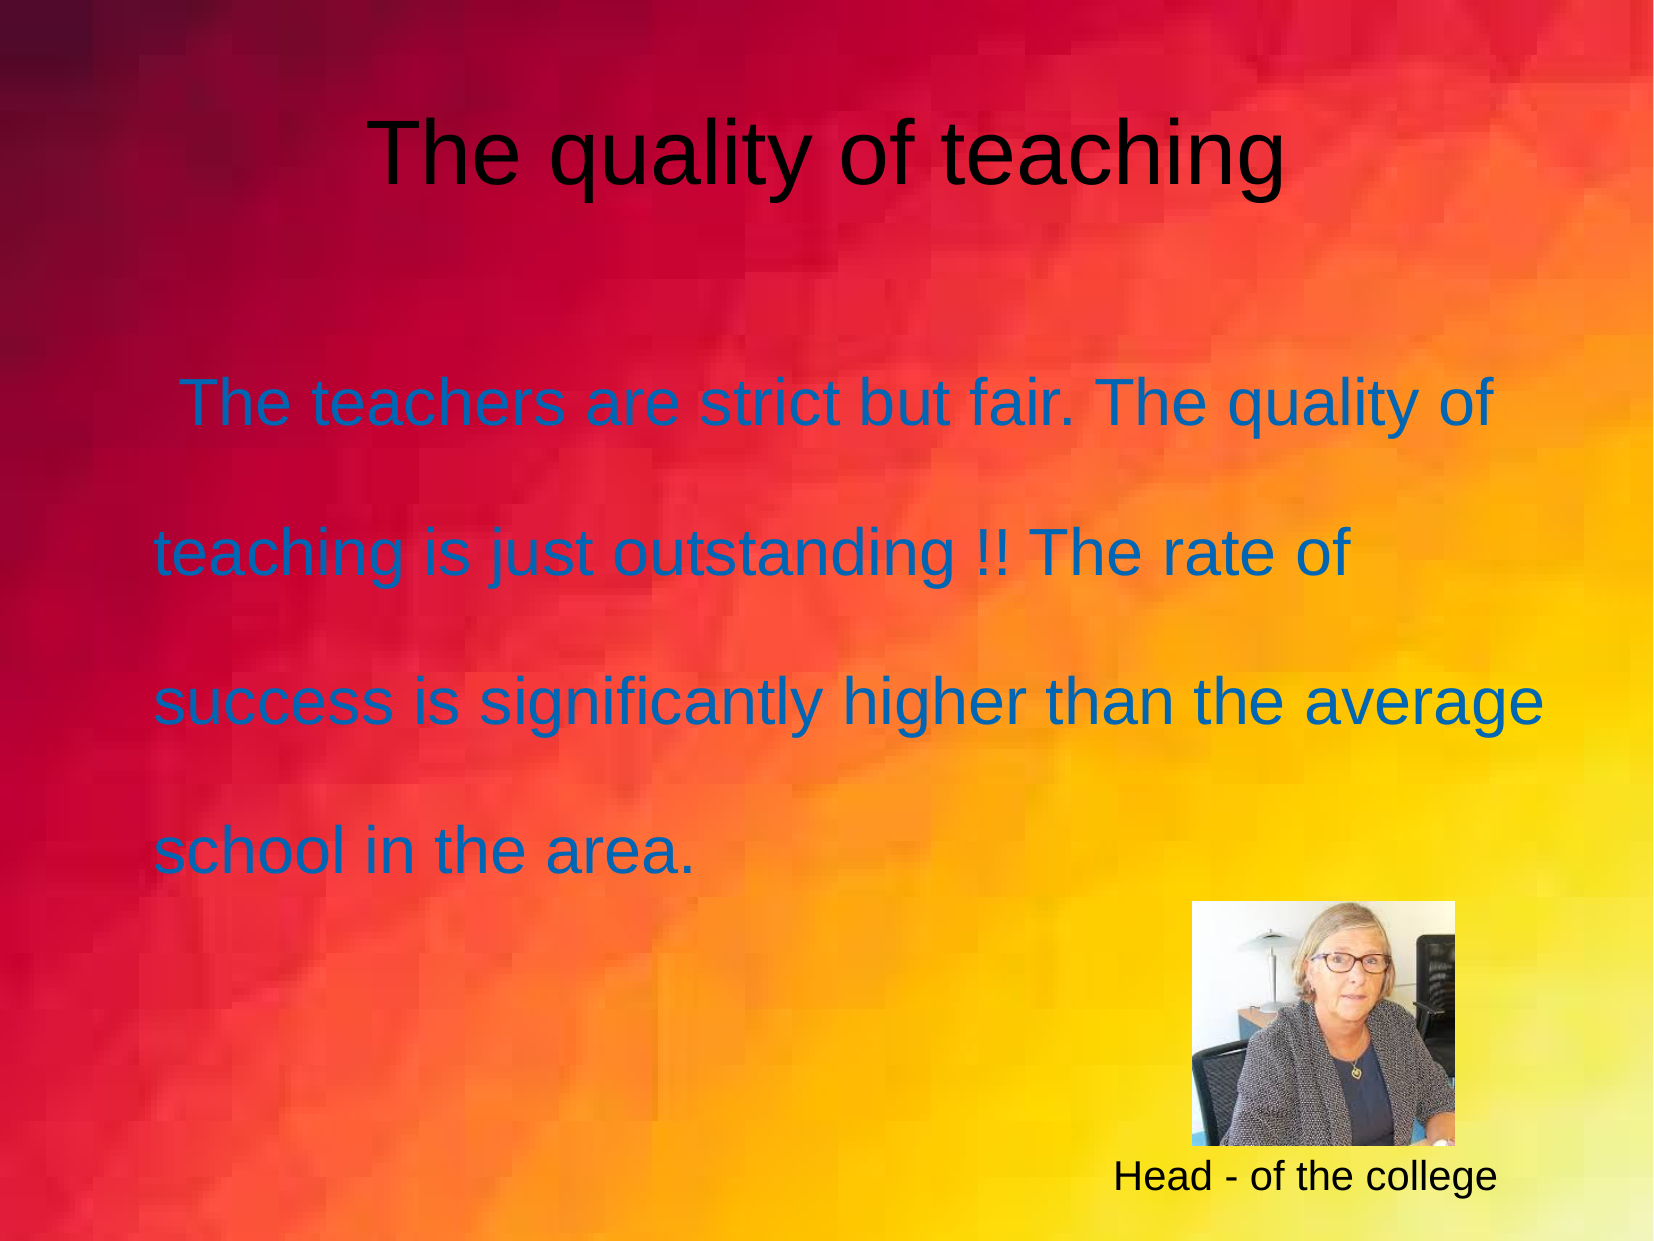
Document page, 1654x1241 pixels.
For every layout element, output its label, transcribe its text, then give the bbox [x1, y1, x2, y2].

title The quality of teaching [82, 49, 1571, 257]
list The teachers are strict but fair. The quality of teaching is just outstanding !! The rate of success is significantly higher than the average school in the area. [82, 290, 1571, 1010]
picture [0, 0, 1654, 1241]
text_box Head - of the college [1098, 1145, 1654, 1241]
